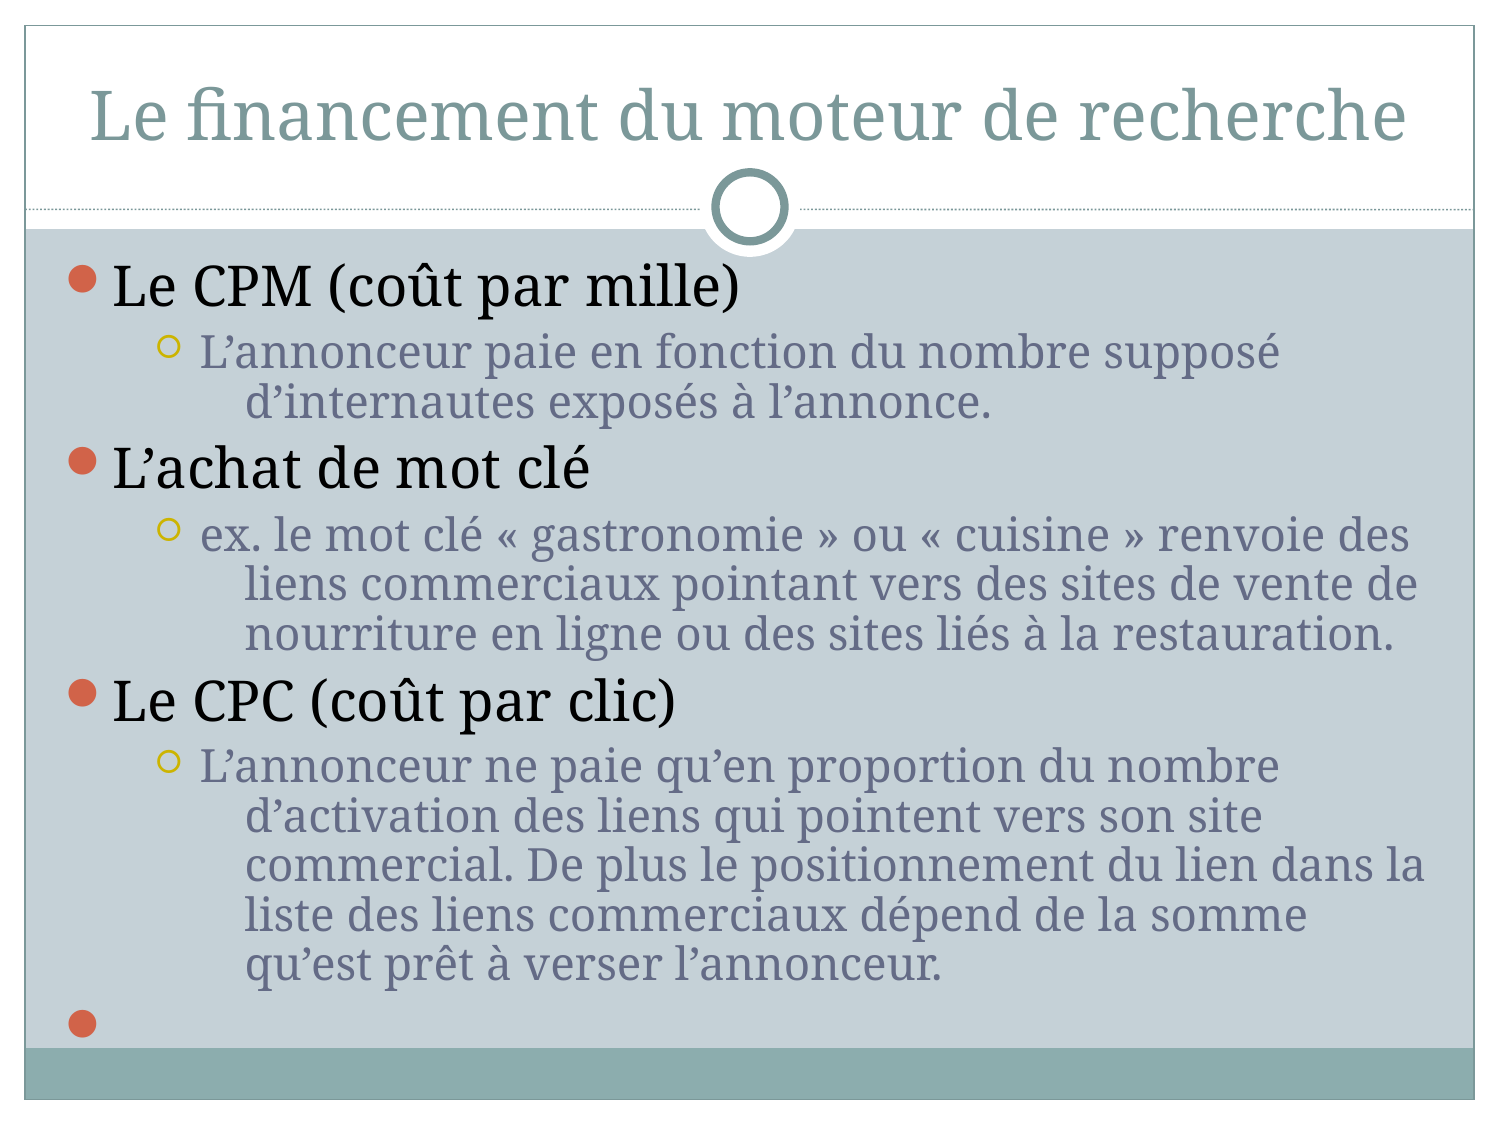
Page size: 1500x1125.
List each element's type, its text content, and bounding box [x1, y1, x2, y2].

title Le financement du moteur de recherche [49, 37, 1450, 162]
list Le CPM (coût par mille) L’annonceur paie en fonction du nombre supposé d’internautes exposés à l’annonce. L’achat de mot clé ex. le mot clé « gastronomie » ou « cuisine » renvoie des liens commerciaux pointant vers des sites de vente de nourriture en ligne ou des sites liés à la restauration. Le CPC (coût par clic) L’annonceur ne paie qu’en proportion du nombre d’activation des liens qui pointent vers son site commercial. De plus le positionnement du lien dans la liste des liens commerciaux dépend de la somme qu’est prêt à verser l’annonceur. [49, 250, 1445, 1001]
